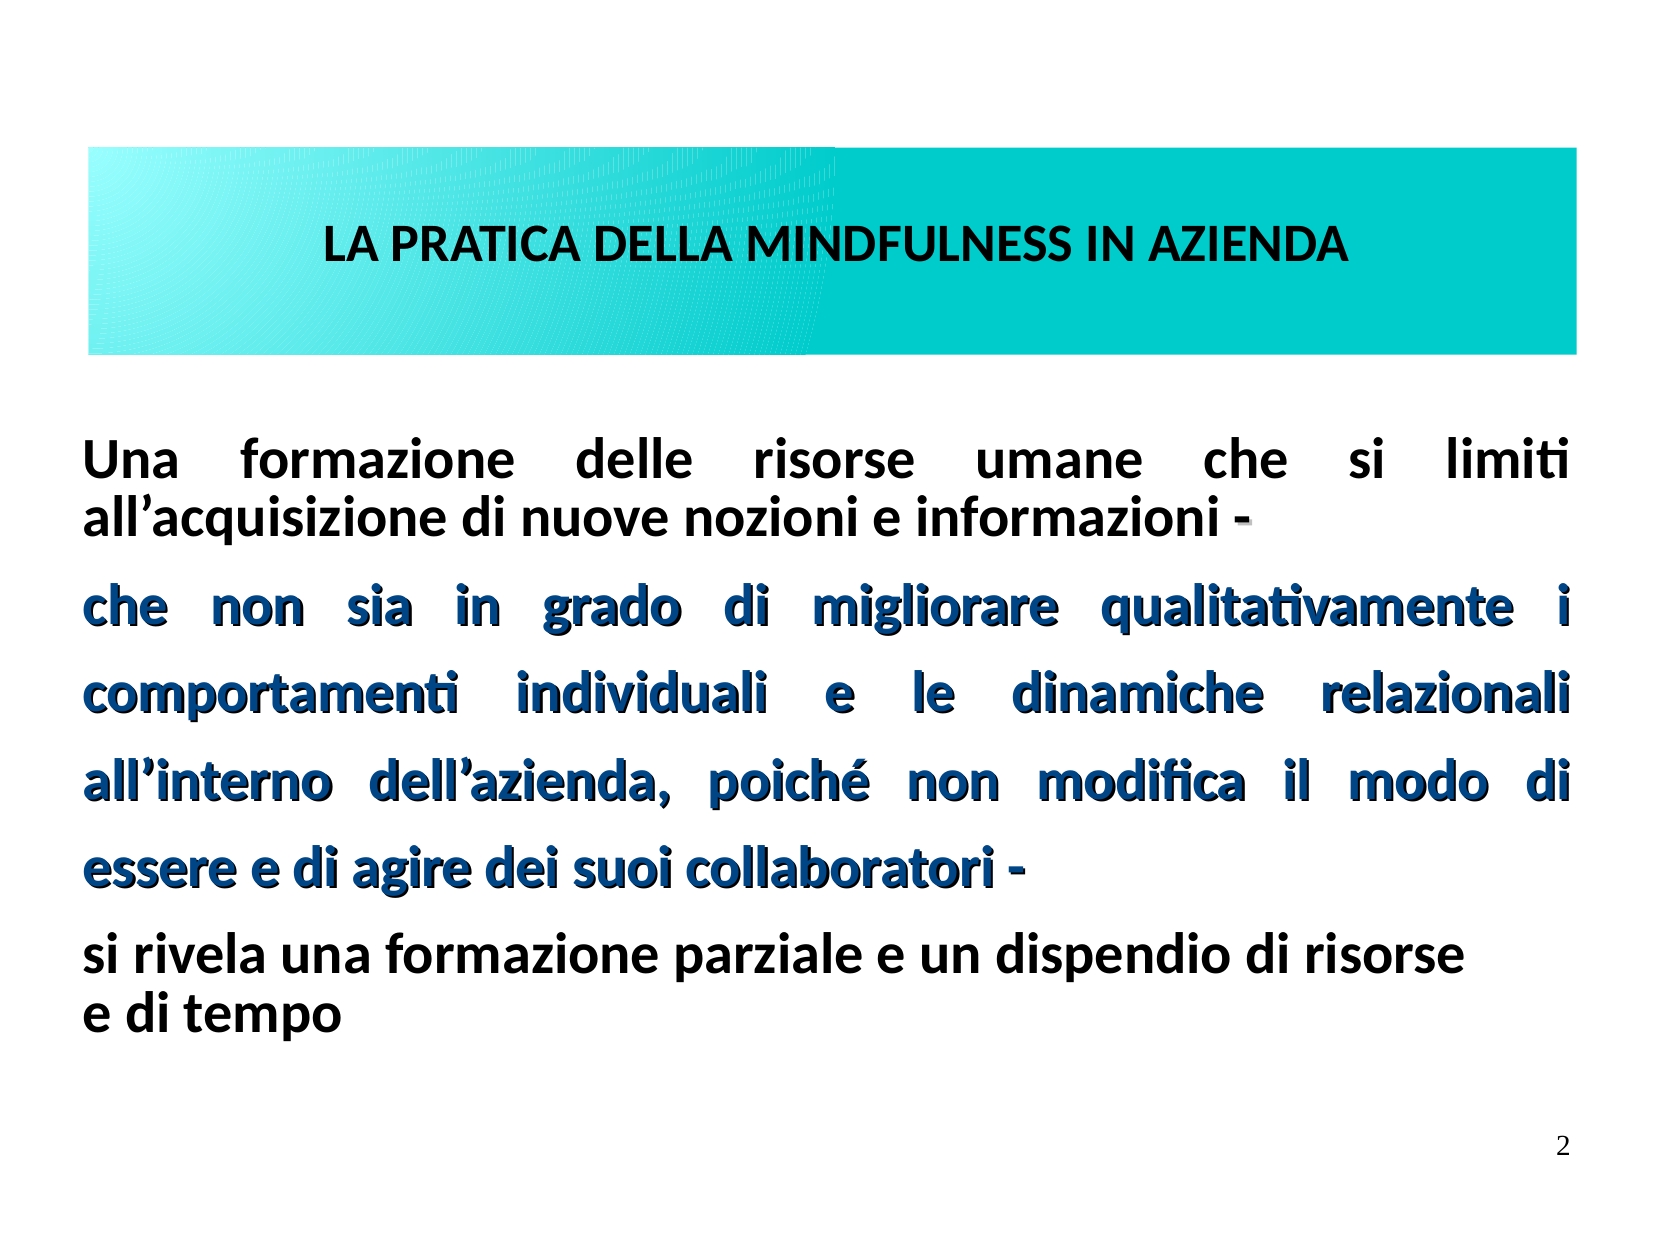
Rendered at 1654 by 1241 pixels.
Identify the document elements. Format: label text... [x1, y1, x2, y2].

title LA PRATICA DELLA MINDFULNESS IN AZIENDA [88, 147, 1577, 355]
subtitle Una formazione delle risorse umane che si limiti all’acquisizione di nuove nozioni e informazioni - che non sia in grado di migliorare qualitativamente i comportamenti individuali e le dinamiche relazionali all’interno dell’azienda, poiché non modifica il modo di essere e di agire dei suoi collaboratori - si rivela una formazione parziale e un dispendio di risorse e di tempo [82, 172, 1571, 1128]
